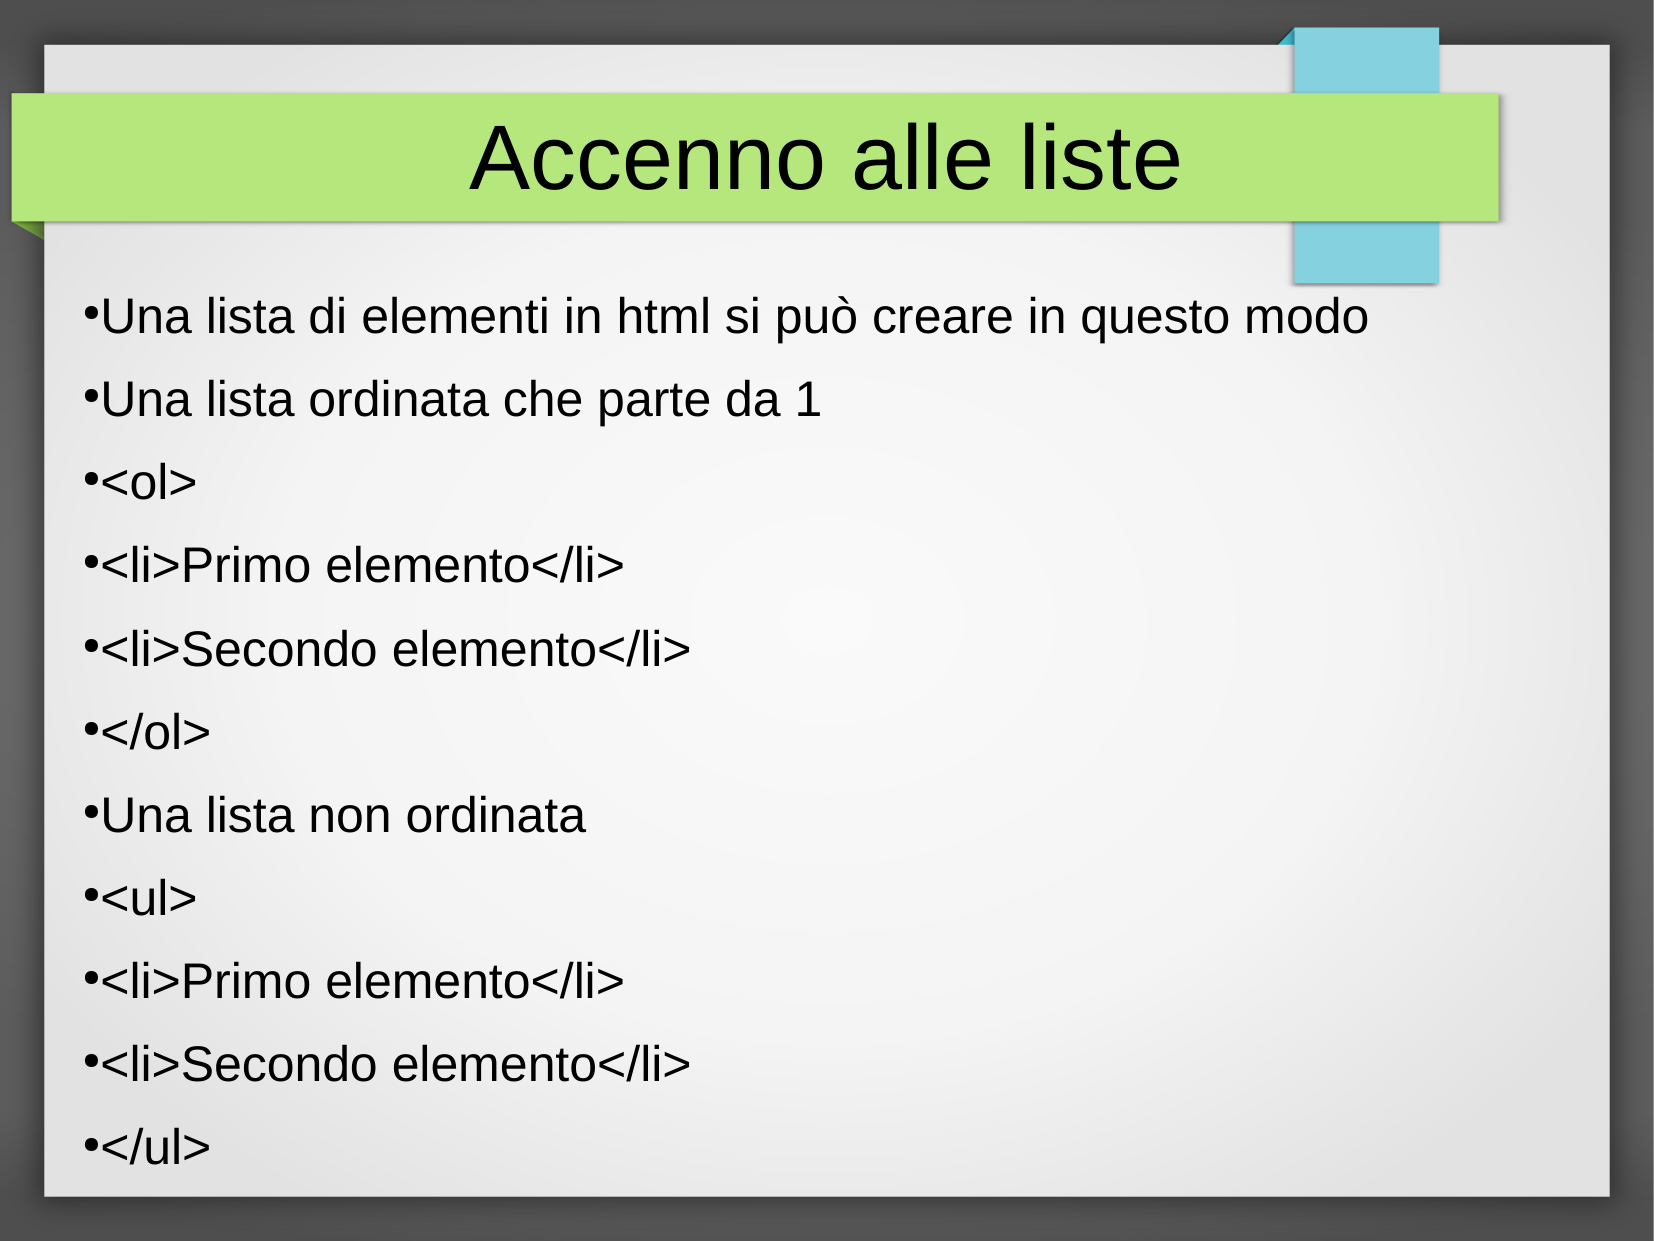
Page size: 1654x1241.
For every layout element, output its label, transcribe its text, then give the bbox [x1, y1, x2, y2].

list Una lista di elementi in html si può creare in questo modo Una lista ordinata che parte da 1 <ol> <li>Primo elemento</li> <li>Secondo elemento</li> </ol> Una lista non ordinata <ul> <li>Primo elemento</li> <li>Secondo elemento</li> </ul> [82, 290, 1571, 1191]
picture [0, 0, 1654, 1241]
title Accenno alle liste [82, 49, 1571, 257]
